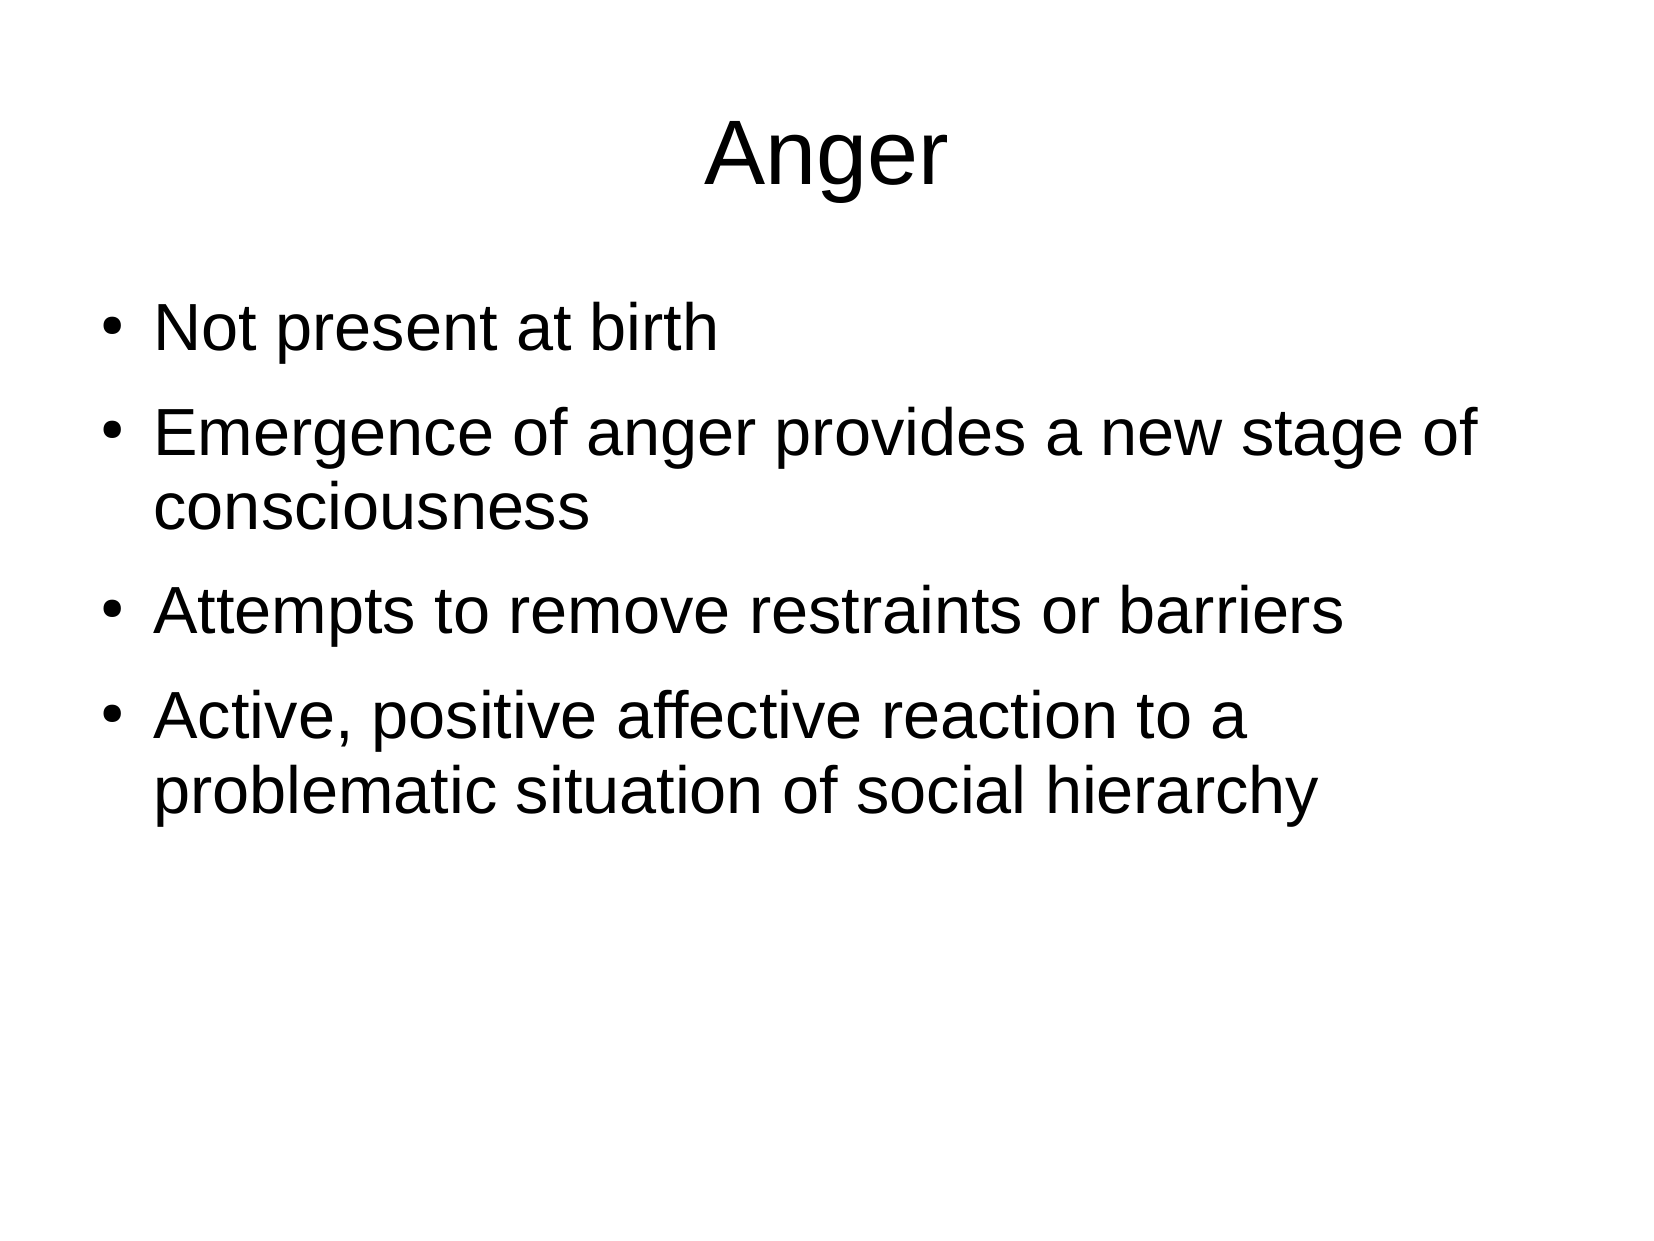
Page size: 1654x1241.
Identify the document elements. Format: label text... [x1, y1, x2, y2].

title Anger [82, 56, 1571, 250]
list Not present at birth Emergence of anger provides a new stage of consciousness Attempts to remove restraints or barriers Active, positive affective reaction to a problematic situation of social hierarchy [82, 290, 1571, 1094]
